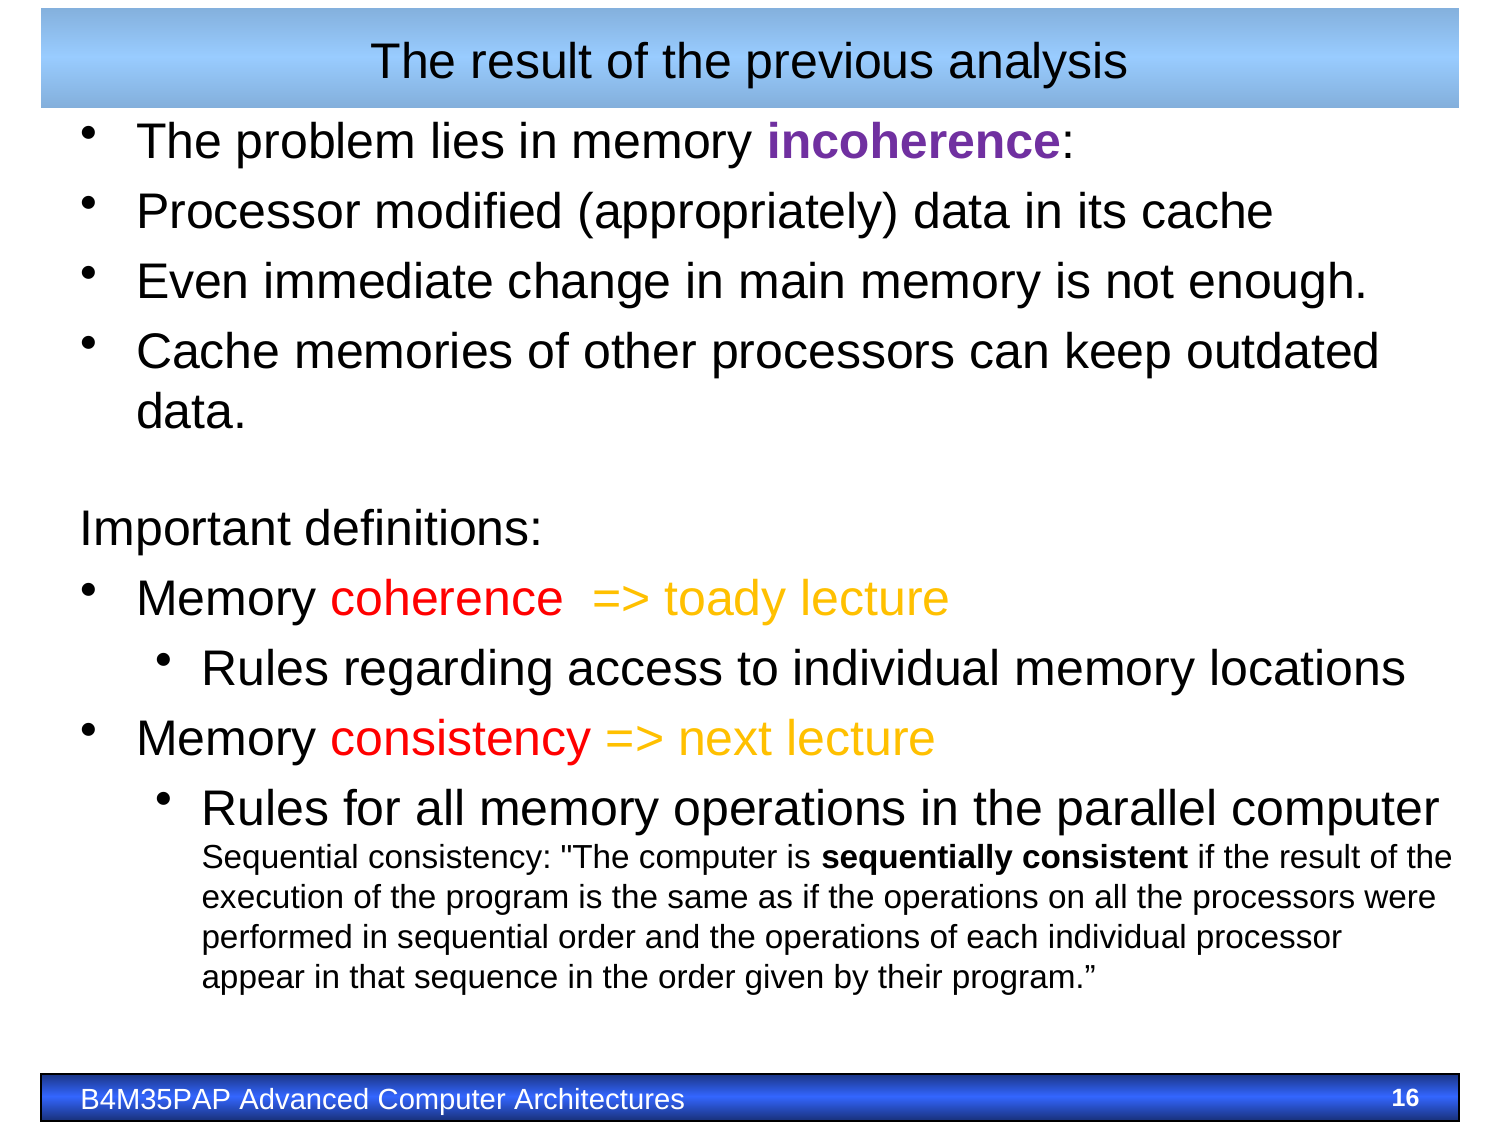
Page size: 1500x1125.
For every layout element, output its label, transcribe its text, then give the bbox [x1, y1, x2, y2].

title The result of the previous analysis [41, 8, 1459, 108]
list The problem lies in memory incoherence: Processor modified (appropriately) data in its cache Even immediate change in main memory is not enough. Cache memories of other processors can keep outdated data. Important definitions: Memory coherence => toady lecture Rules regarding access to individual memory locations Memory consistency => next lecture Rules for all memory operations in the parallel computer Sequential consistency: "The computer is sequentially consistent if the result of the execution of the program is the same as if the operations on all the processors were performed in sequential order and the operations of each individual processor appear in that sequence in the order given by their program.” [64, 101, 1471, 1000]
